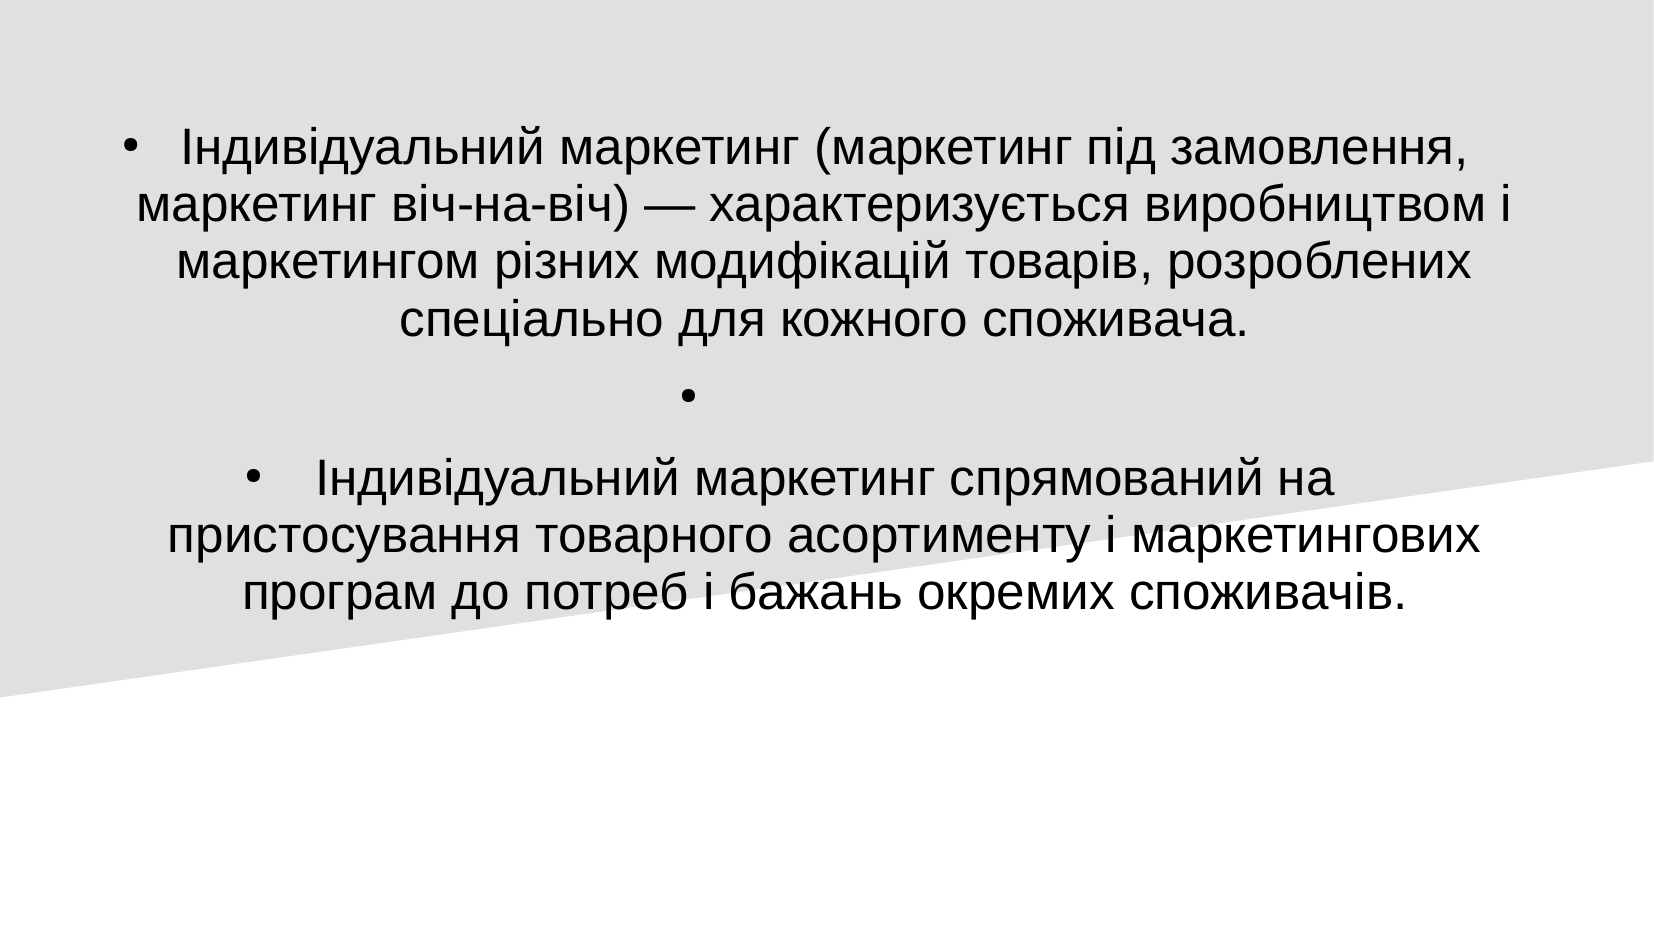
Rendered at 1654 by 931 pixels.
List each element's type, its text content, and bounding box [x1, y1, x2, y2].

list Індивідуальний маркетинг (маркетинг під замовлення, маркетинг віч-на-віч) — характеризується виробництвом і маркетингом різних модифікацій товарів, розроблених спеціально для кожного споживача. Індивідуальний маркетинг спрямований на пристосування товарного асортименту і маркетингових програм до потреб і бажань окремих споживачів. [71, 117, 1516, 691]
